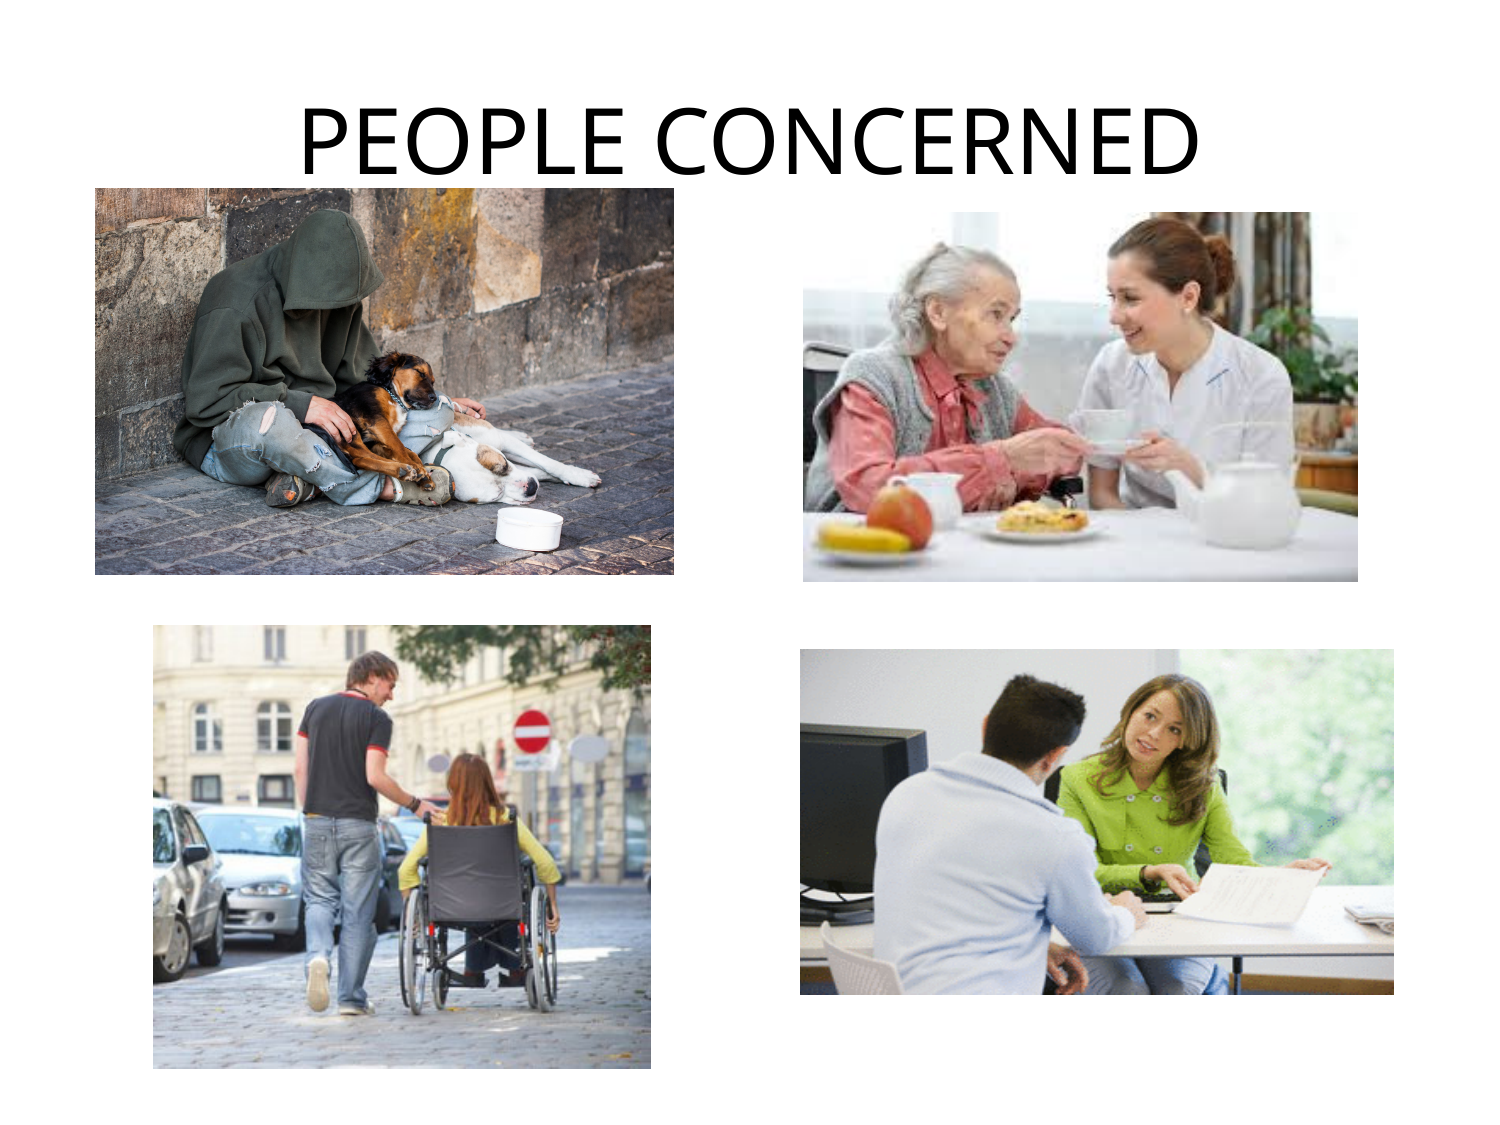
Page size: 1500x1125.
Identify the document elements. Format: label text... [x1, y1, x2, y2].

picture [95, 188, 674, 575]
title PEOPLE CONCERNED [75, 45, 1425, 233]
picture [803, 212, 1358, 582]
picture [800, 649, 1394, 995]
picture [153, 625, 651, 1069]
